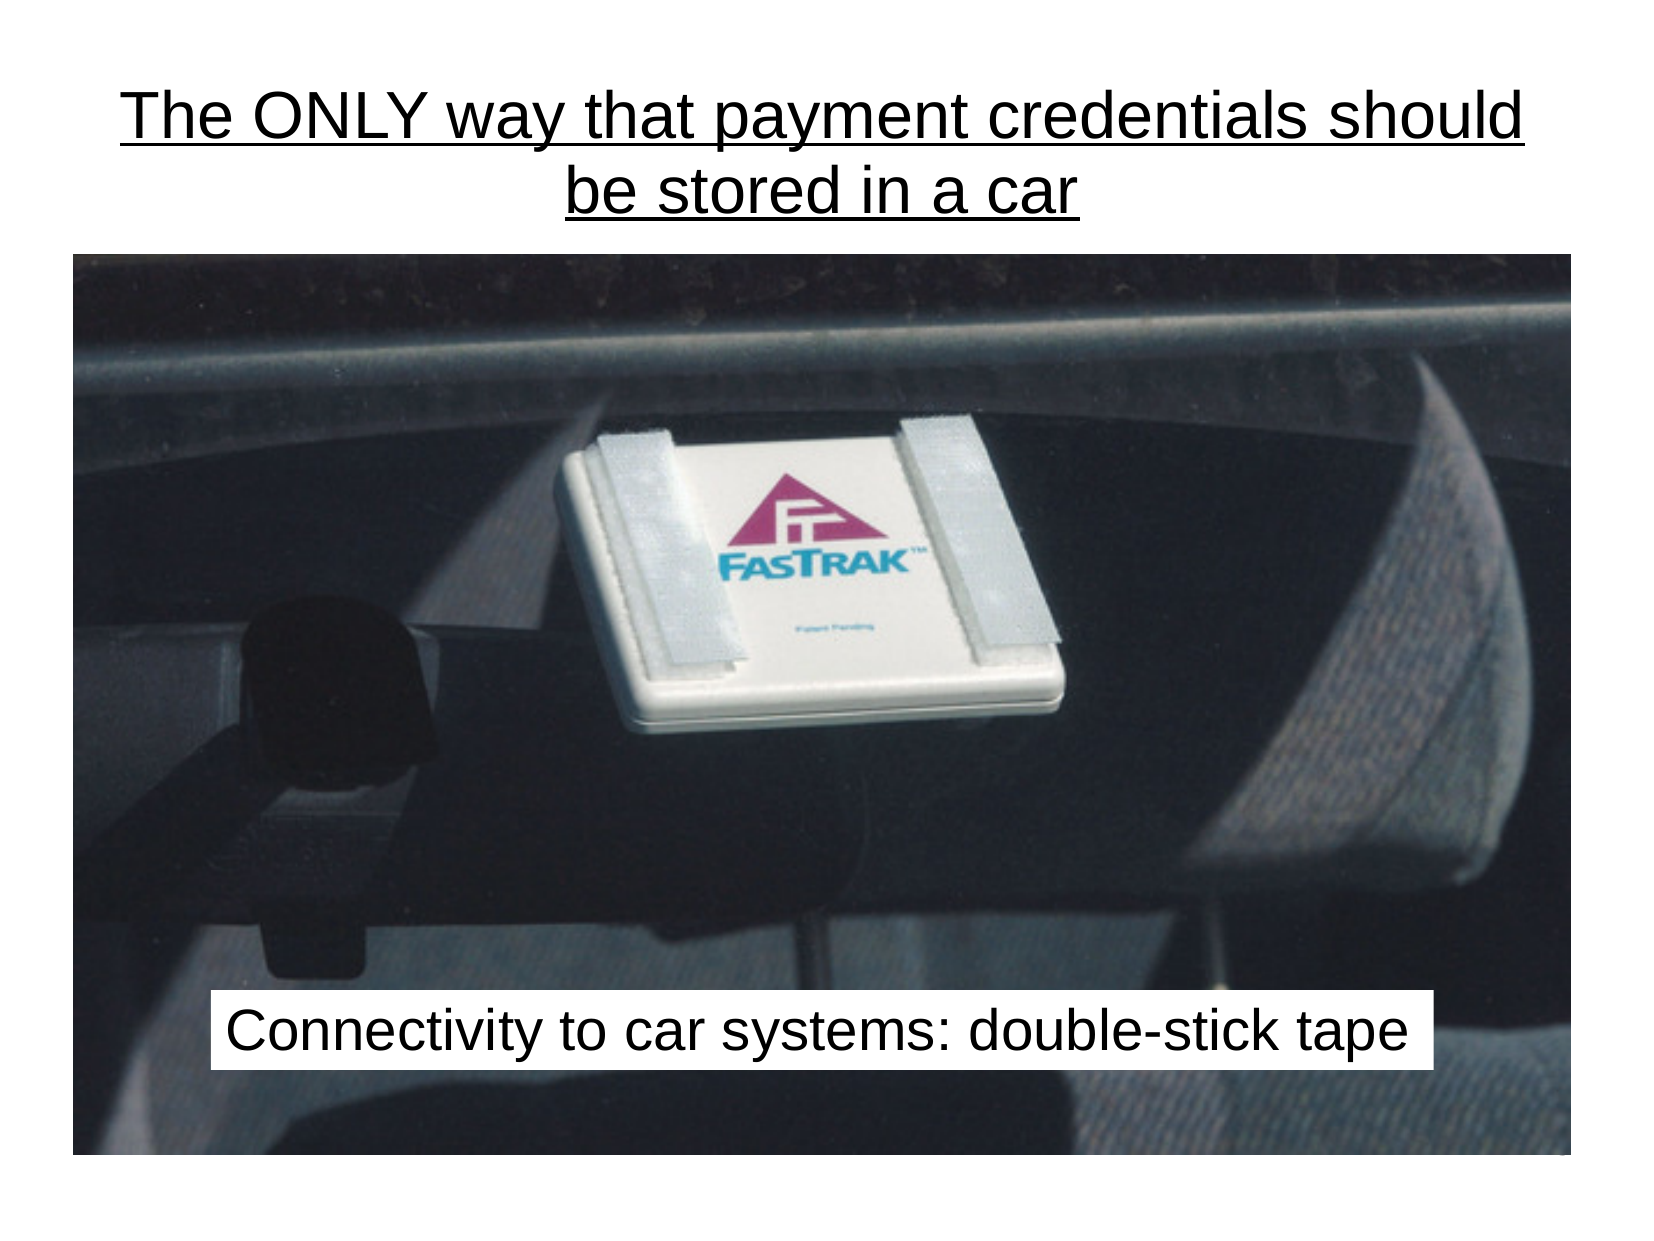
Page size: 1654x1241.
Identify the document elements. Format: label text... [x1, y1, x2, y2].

picture [73, 254, 1571, 1156]
text_box Connectivity to car systems: double-stick tape [210, 990, 1434, 1070]
title The ONLY way that payment credentials should be stored in a car [78, 49, 1567, 254]
